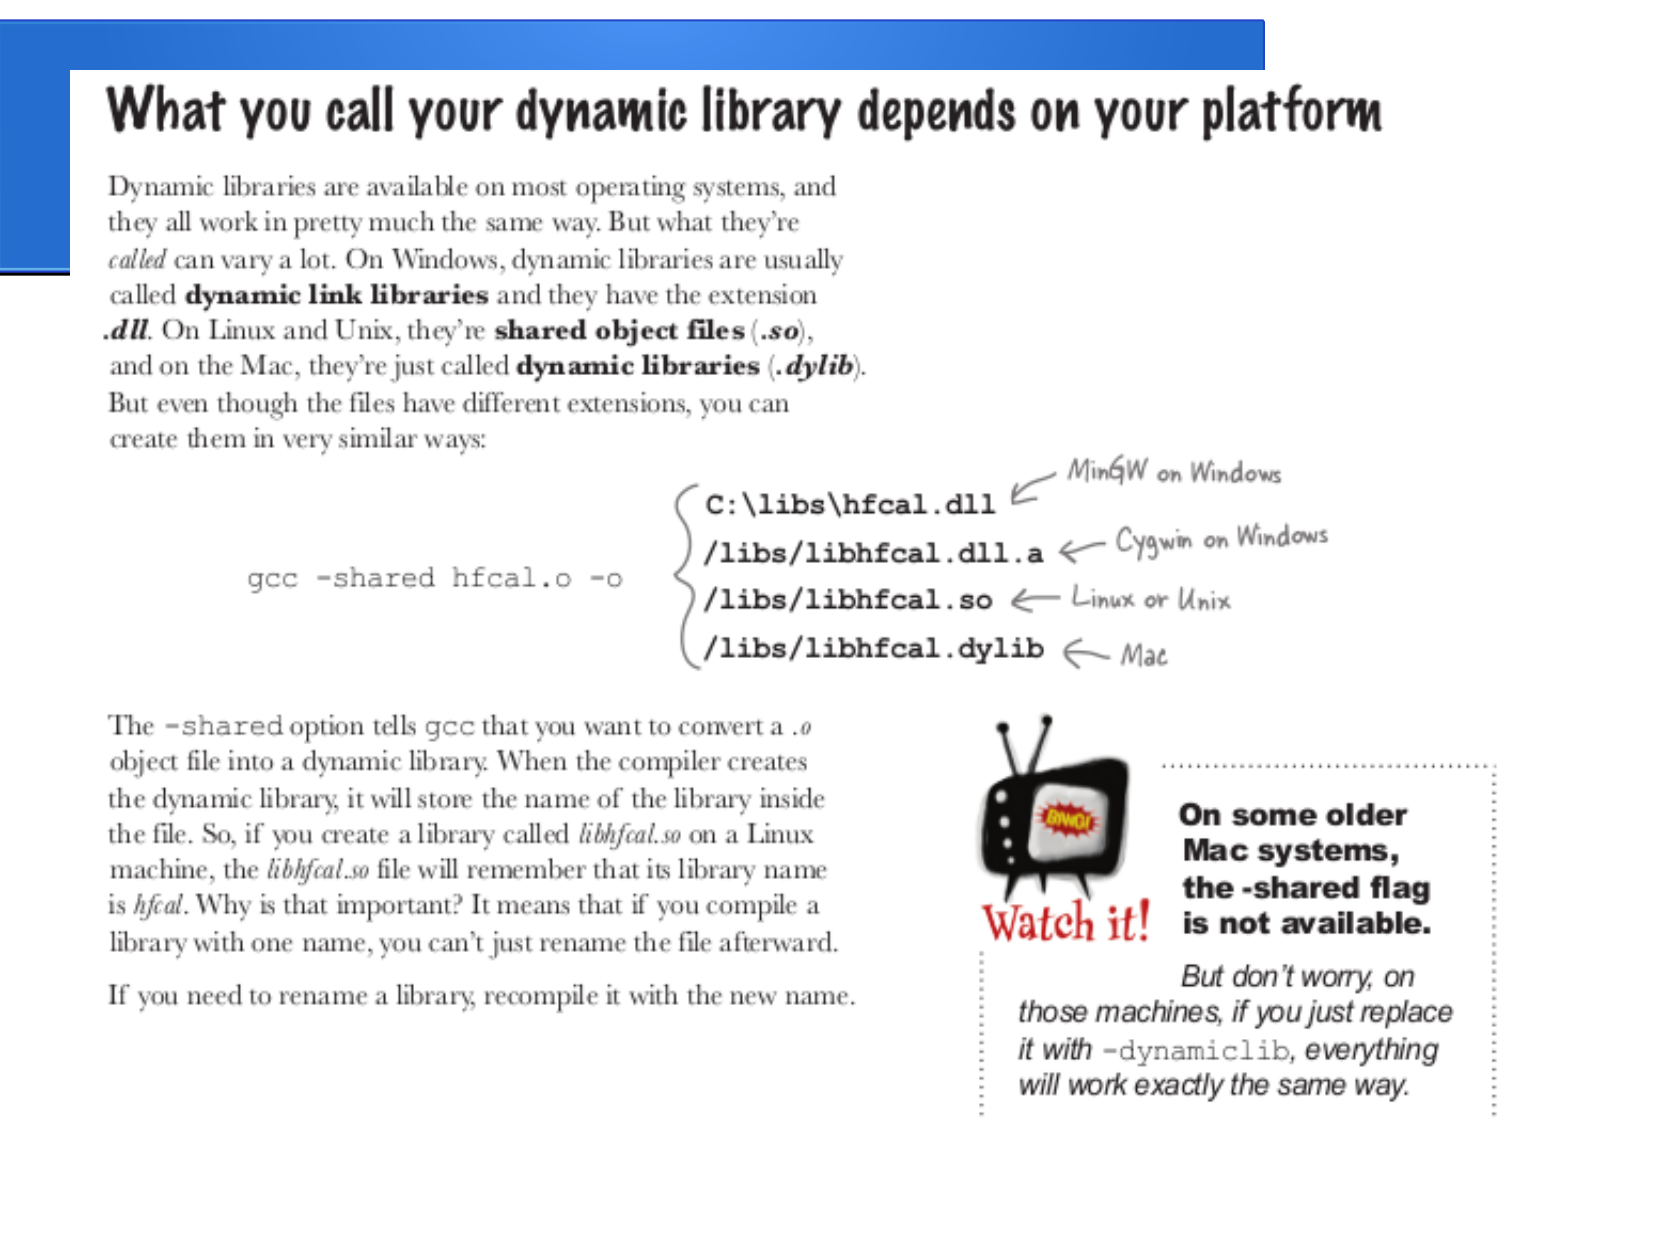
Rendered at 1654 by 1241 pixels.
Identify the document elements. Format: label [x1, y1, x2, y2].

picture [70, 70, 1512, 1123]
